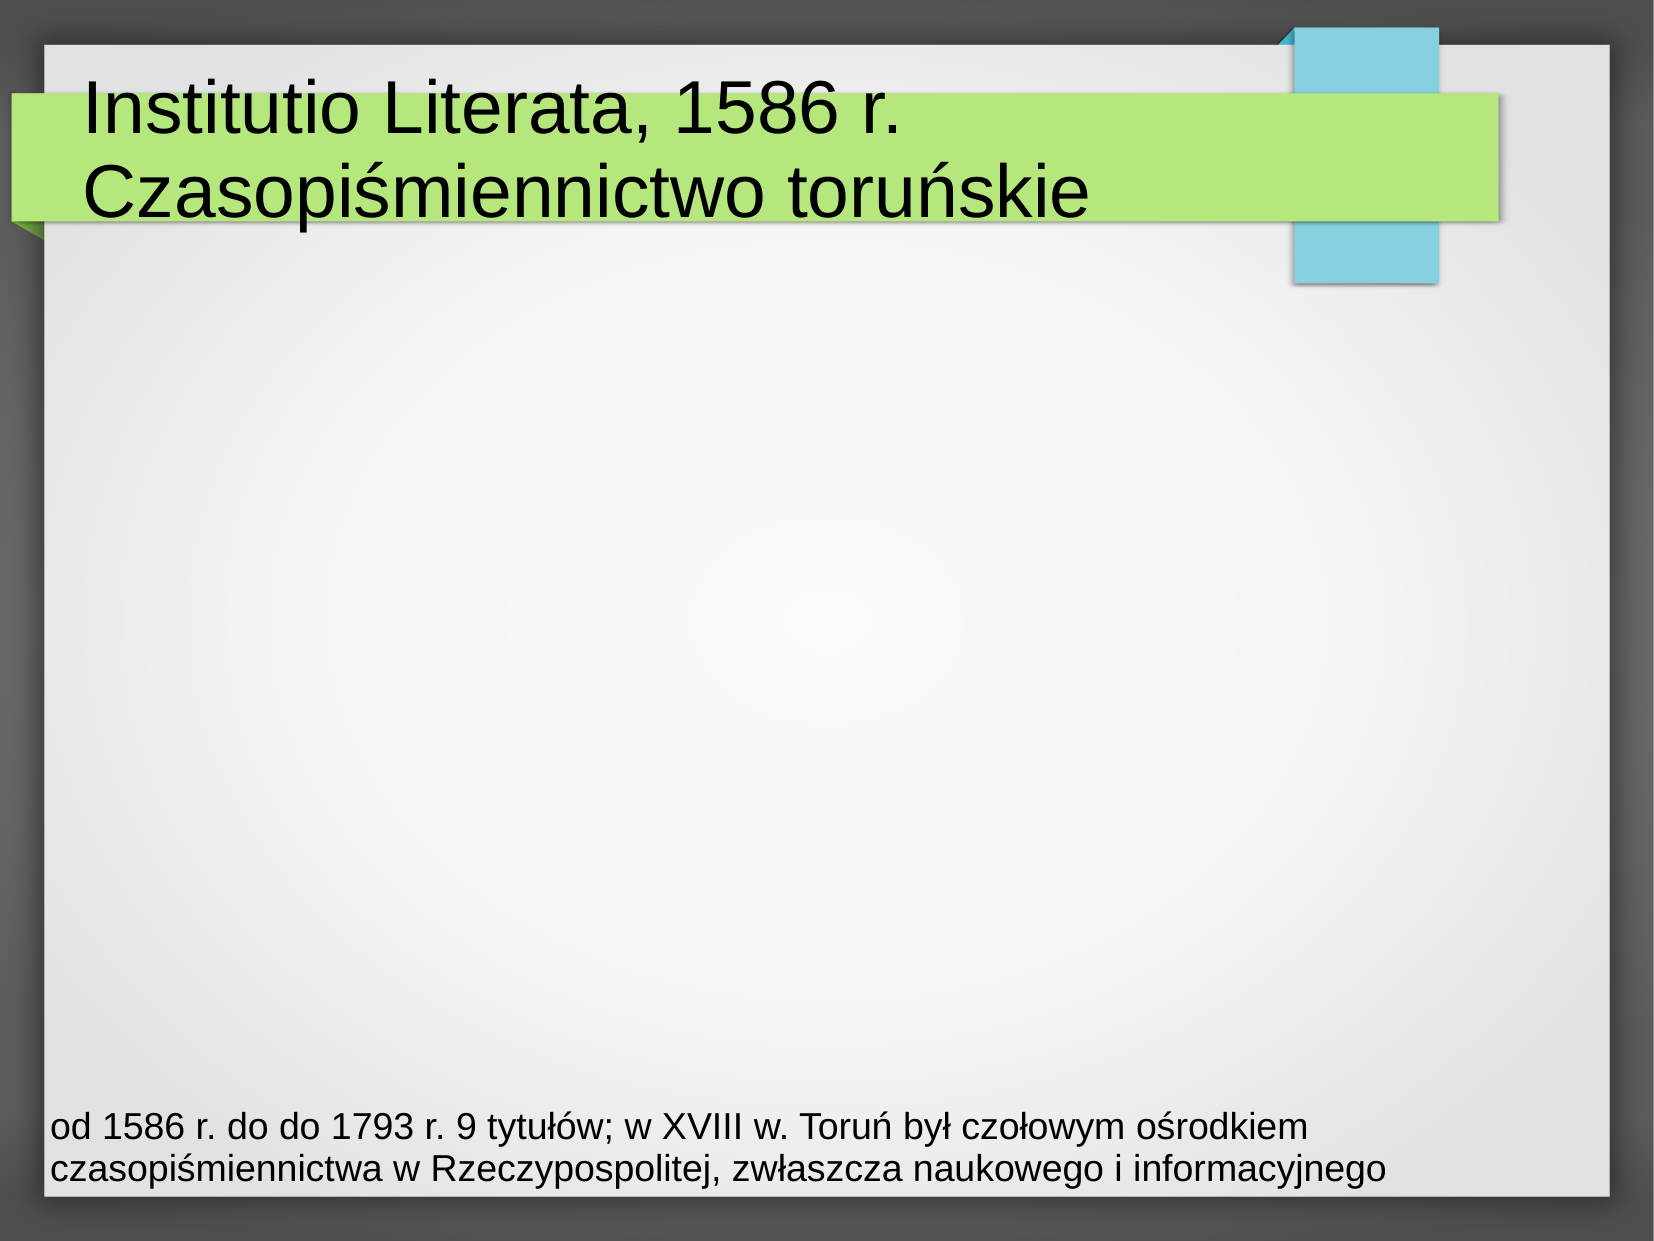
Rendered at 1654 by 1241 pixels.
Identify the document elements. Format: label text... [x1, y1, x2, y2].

picture [0, 0, 1654, 1241]
title Institutio Literata, 1586 r. Czasopiśmiennictwo toruńskie [82, 47, 1571, 252]
text_box od 1586 r. do do 1793 r. 9 tytułów; w XVIII w. Toruń był czołowym ośrodkiem czasopiśmiennictwa w Rzeczypospolitej, zwłaszcza naukowego i informacyjnego [35, 1098, 1642, 1198]
